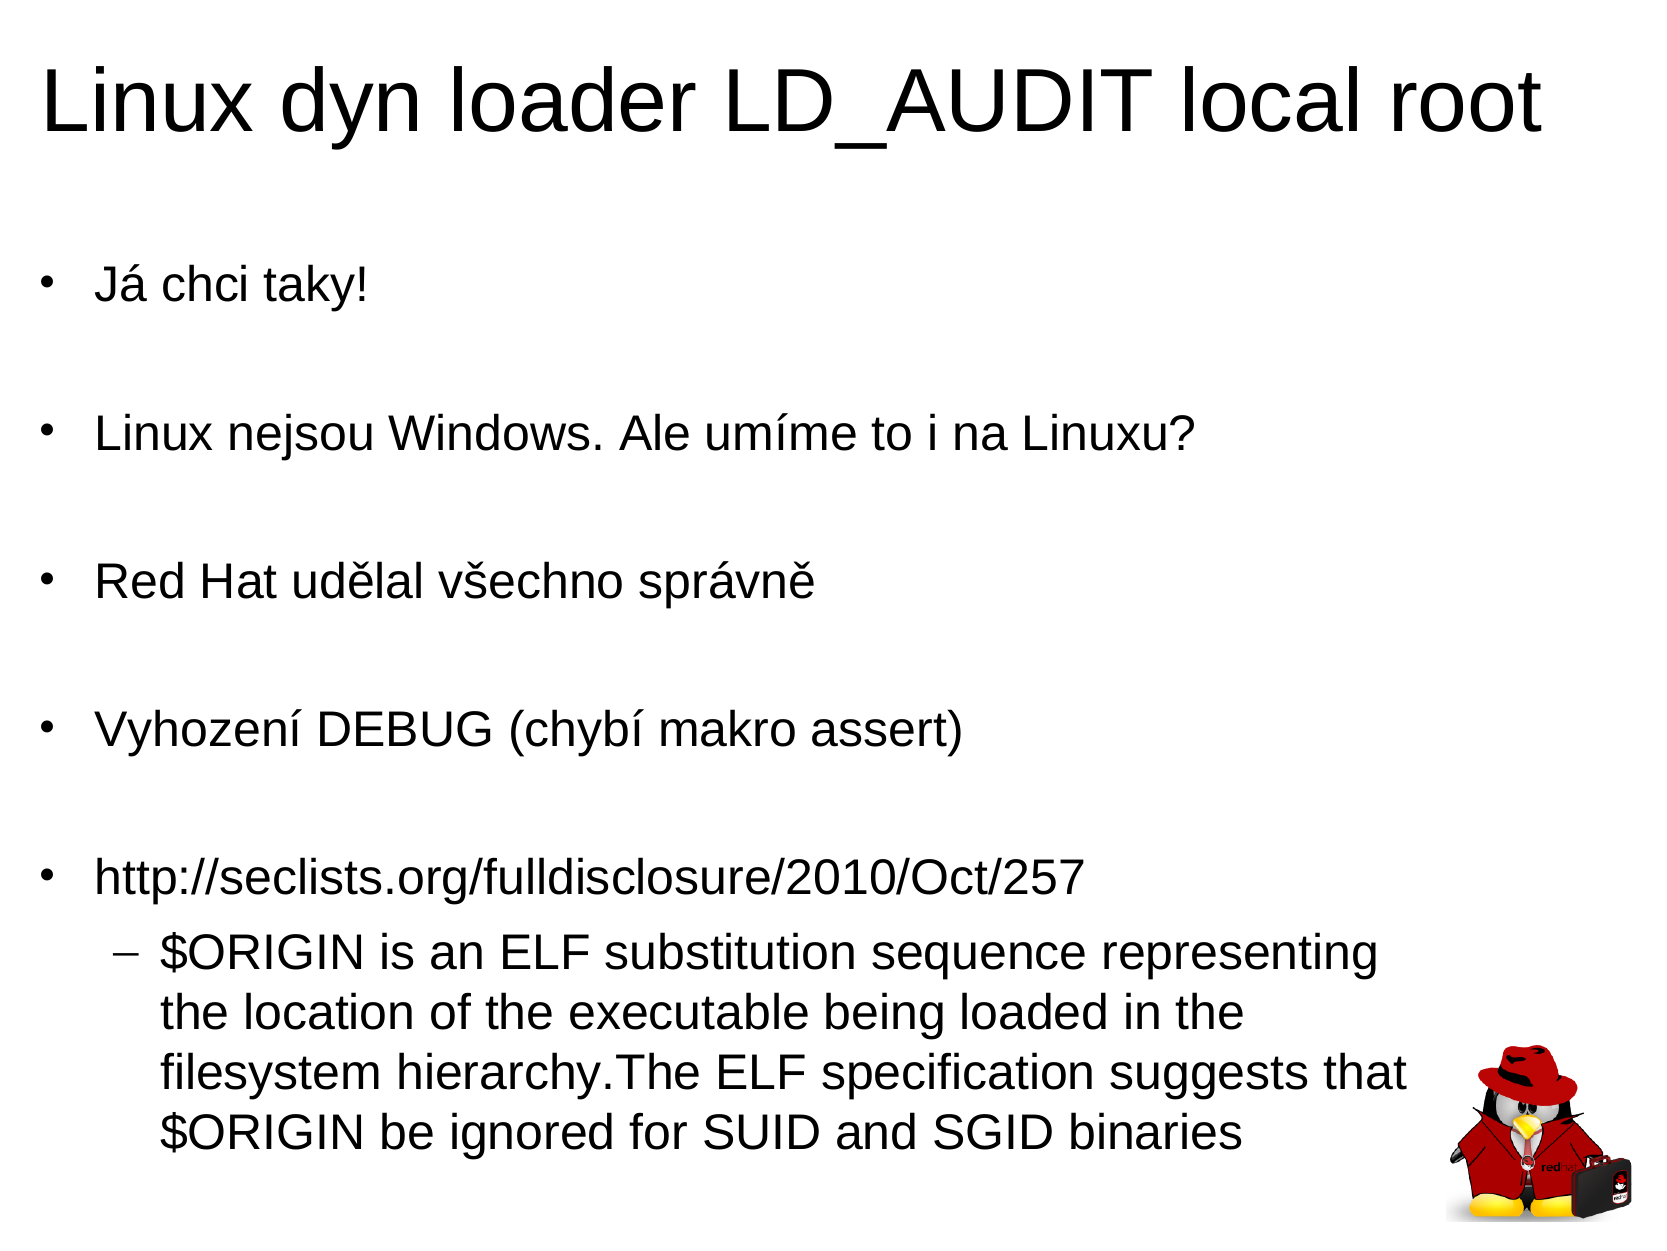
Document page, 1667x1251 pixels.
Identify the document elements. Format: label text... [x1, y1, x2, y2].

list Já chci taky! Linux nejsou Windows. Ale umíme to i na Linuxu? Red Hat udělal všechno správně Vyhození DEBUG (chybí makro assert) http://seclists.org/fulldisclosure/2010/Oct/257 $ORIGIN is an ELF substitution sequence representing the location of the executable being loaded in the filesystem hierarchy.The ELF specification suggests that $ORIGIN be ignored for SUID and SGID binaries [38, 251, 1447, 1160]
title Linux dyn loader LD_AUDIT local root [40, 50, 1628, 257]
picture [1446, 1033, 1635, 1222]
